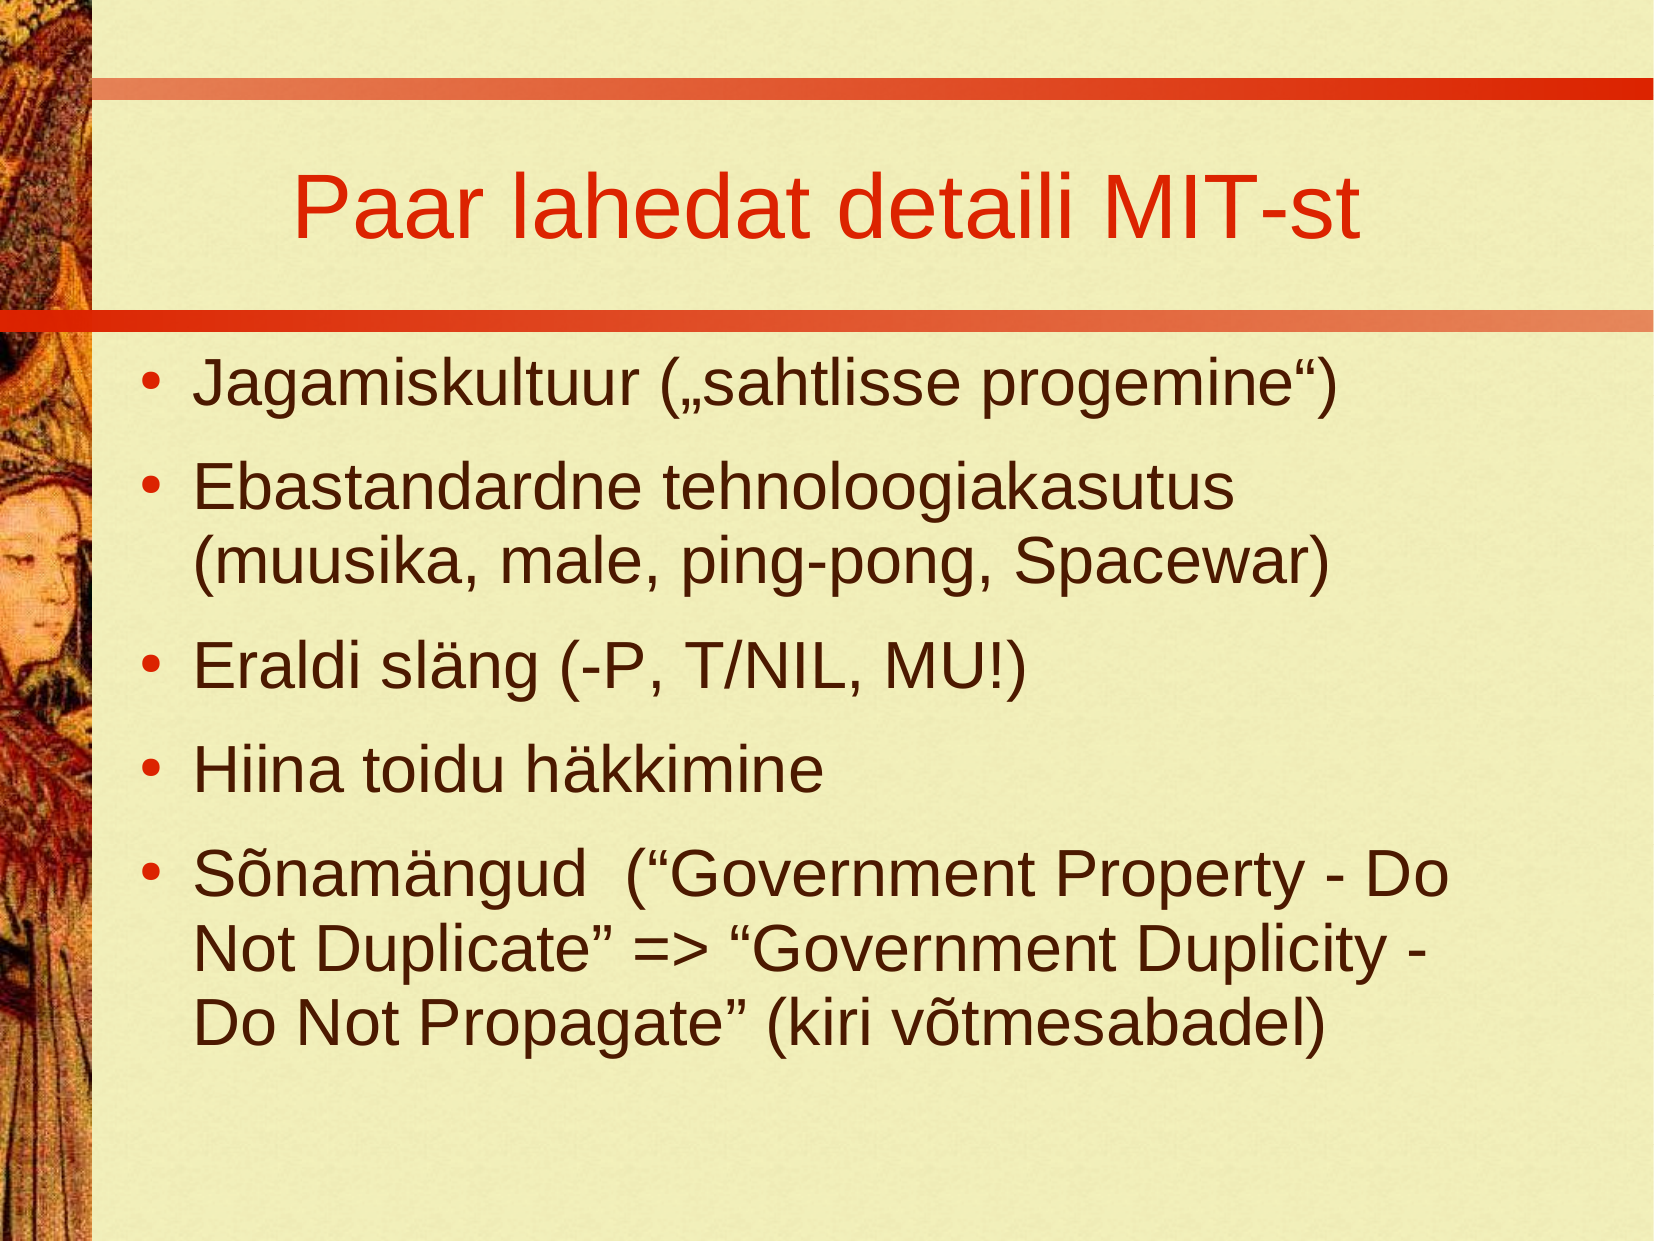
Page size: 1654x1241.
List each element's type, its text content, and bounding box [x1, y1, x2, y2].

list Jagamiskultuur („sahtlisse progemine“) Ebastandardne tehnoloogiakasutus (muusika, male, ping-pong, Spacewar) Eraldi släng (-P, T/NIL, MU!) Hiina toidu häkkimine Sõnamängud (“Government Property - Do Not Duplicate” => “Government Duplicity - Do Not Propagate” (kiri võtmesabadel) [121, 344, 1534, 1127]
title Paar lahedat detaili MIT-st [121, 102, 1534, 311]
picture [0, 332, 1654, 1241]
picture [0, 0, 1654, 310]
